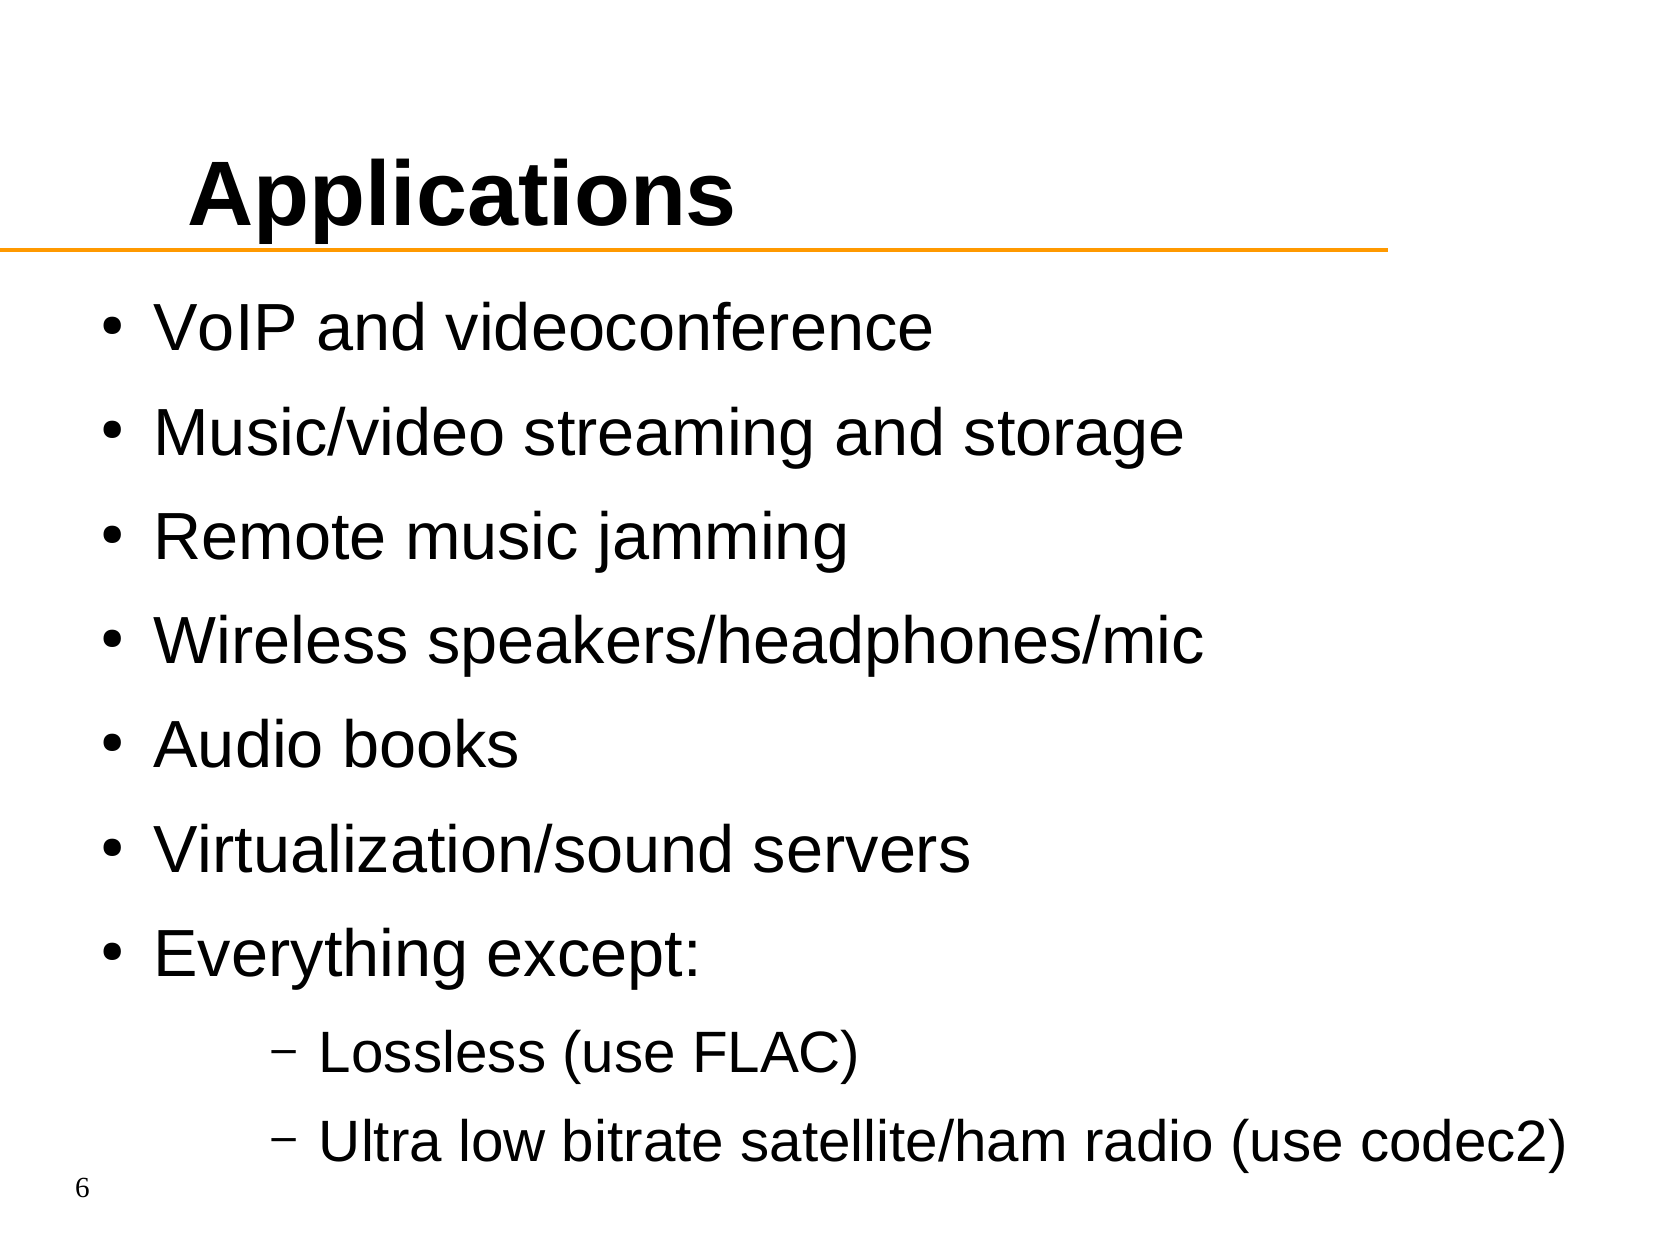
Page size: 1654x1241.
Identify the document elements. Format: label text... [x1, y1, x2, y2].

list VoIP and videoconference Music/video streaming and storage Remote music jamming Wireless speakers/headphones/mic Audio books Virtualization/sound servers Everything except: Lossless (use FLAC) Ultra low bitrate satellite/ham radio (use codec2) [82, 290, 1571, 1174]
title Applications [187, 37, 1571, 245]
